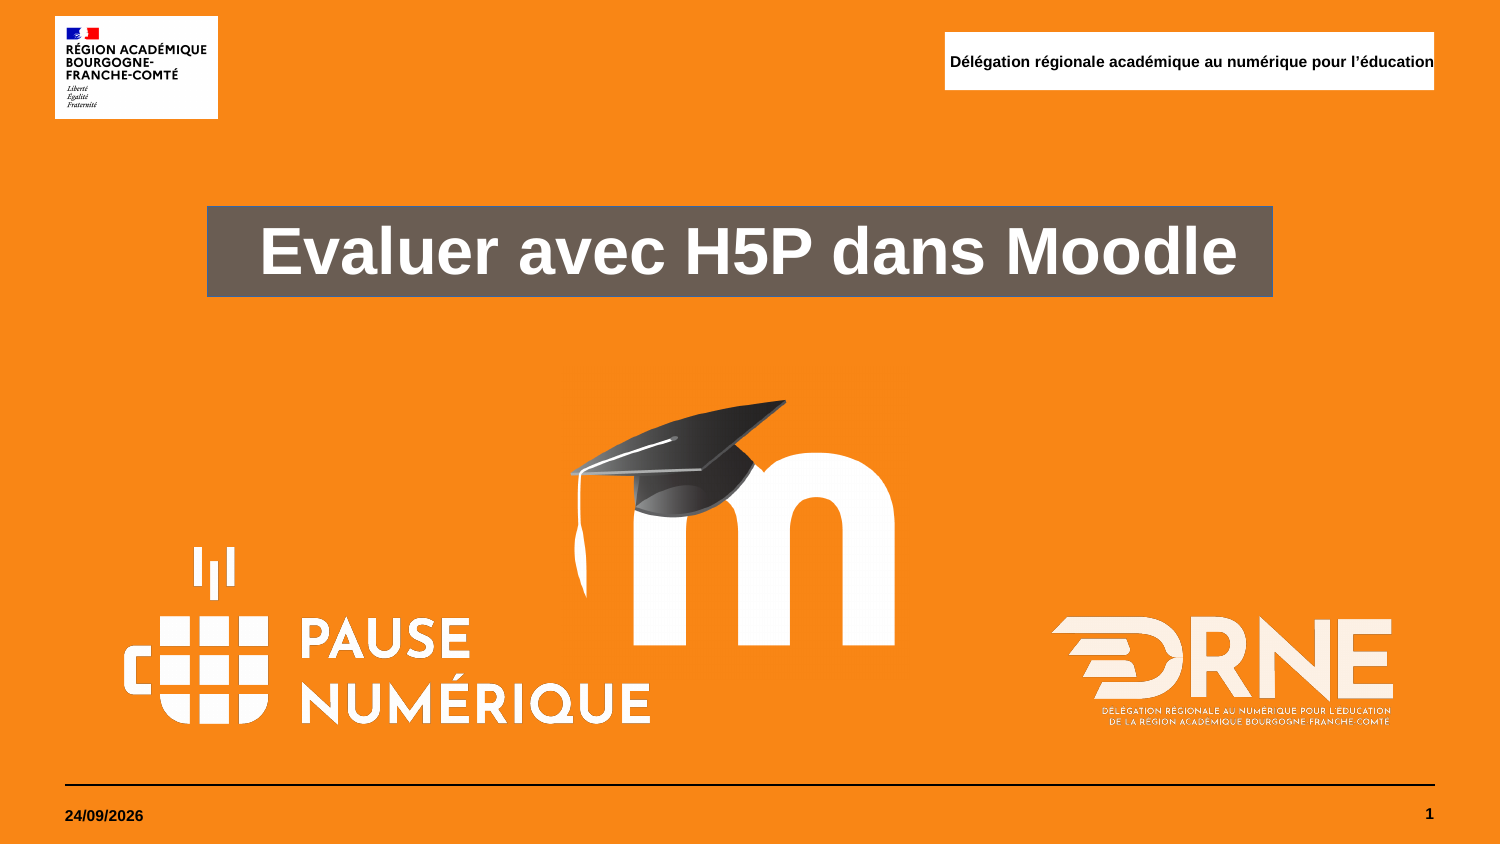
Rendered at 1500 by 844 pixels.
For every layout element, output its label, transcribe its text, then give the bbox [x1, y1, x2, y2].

picture [124, 366, 910, 725]
text_box <numéro> [1213, 784, 1435, 843]
text_box Evaluer avec H5P dans Moodle [207, 206, 1273, 297]
picture [1051, 616, 1393, 725]
text_box 03/02/2022 [64, 787, 251, 843]
picture [55, 16, 218, 119]
text_box Délégation régionale académique au numérique pour l’éducation [944, 32, 1435, 91]
